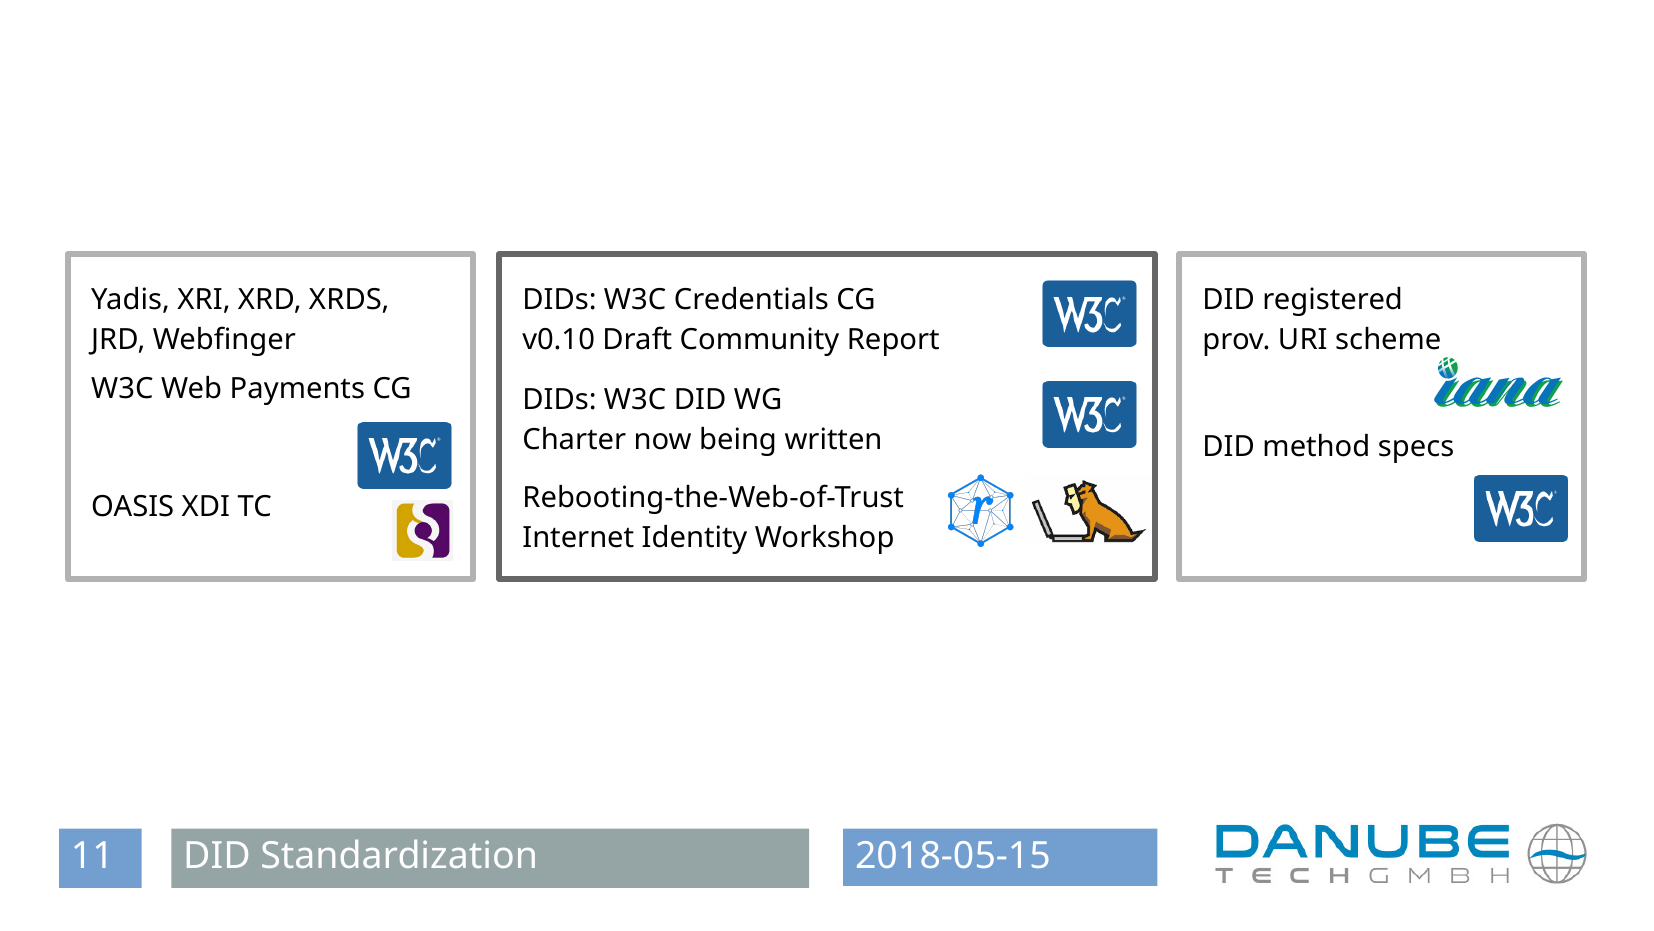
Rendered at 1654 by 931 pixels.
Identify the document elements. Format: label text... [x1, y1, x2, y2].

picture [1434, 357, 1563, 407]
text_box Yadis, XRI, XRD, XRDS, JRD, Webfinger [76, 270, 438, 355]
picture [1206, 814, 1595, 892]
text_box DID method specs [1187, 418, 1486, 468]
picture [347, 411, 462, 497]
picture [1032, 270, 1147, 355]
picture [1025, 475, 1152, 547]
text_box Rebooting-the-Web-of-Trust Internet Identity Workshop [507, 468, 934, 553]
text_box DIDs: W3C Credentials CG v0.10 Draft Community Report [507, 270, 988, 355]
text_box DIDs: W3C DID WG Charter now being written [507, 371, 922, 455]
text_box DID registered prov. URI scheme [1187, 270, 1473, 355]
picture [944, 472, 1016, 549]
text_box W3C Web Payments CG [76, 359, 461, 443]
picture [1463, 464, 1579, 550]
picture [1032, 370, 1147, 456]
text_box OASIS XDI TC [76, 477, 461, 561]
